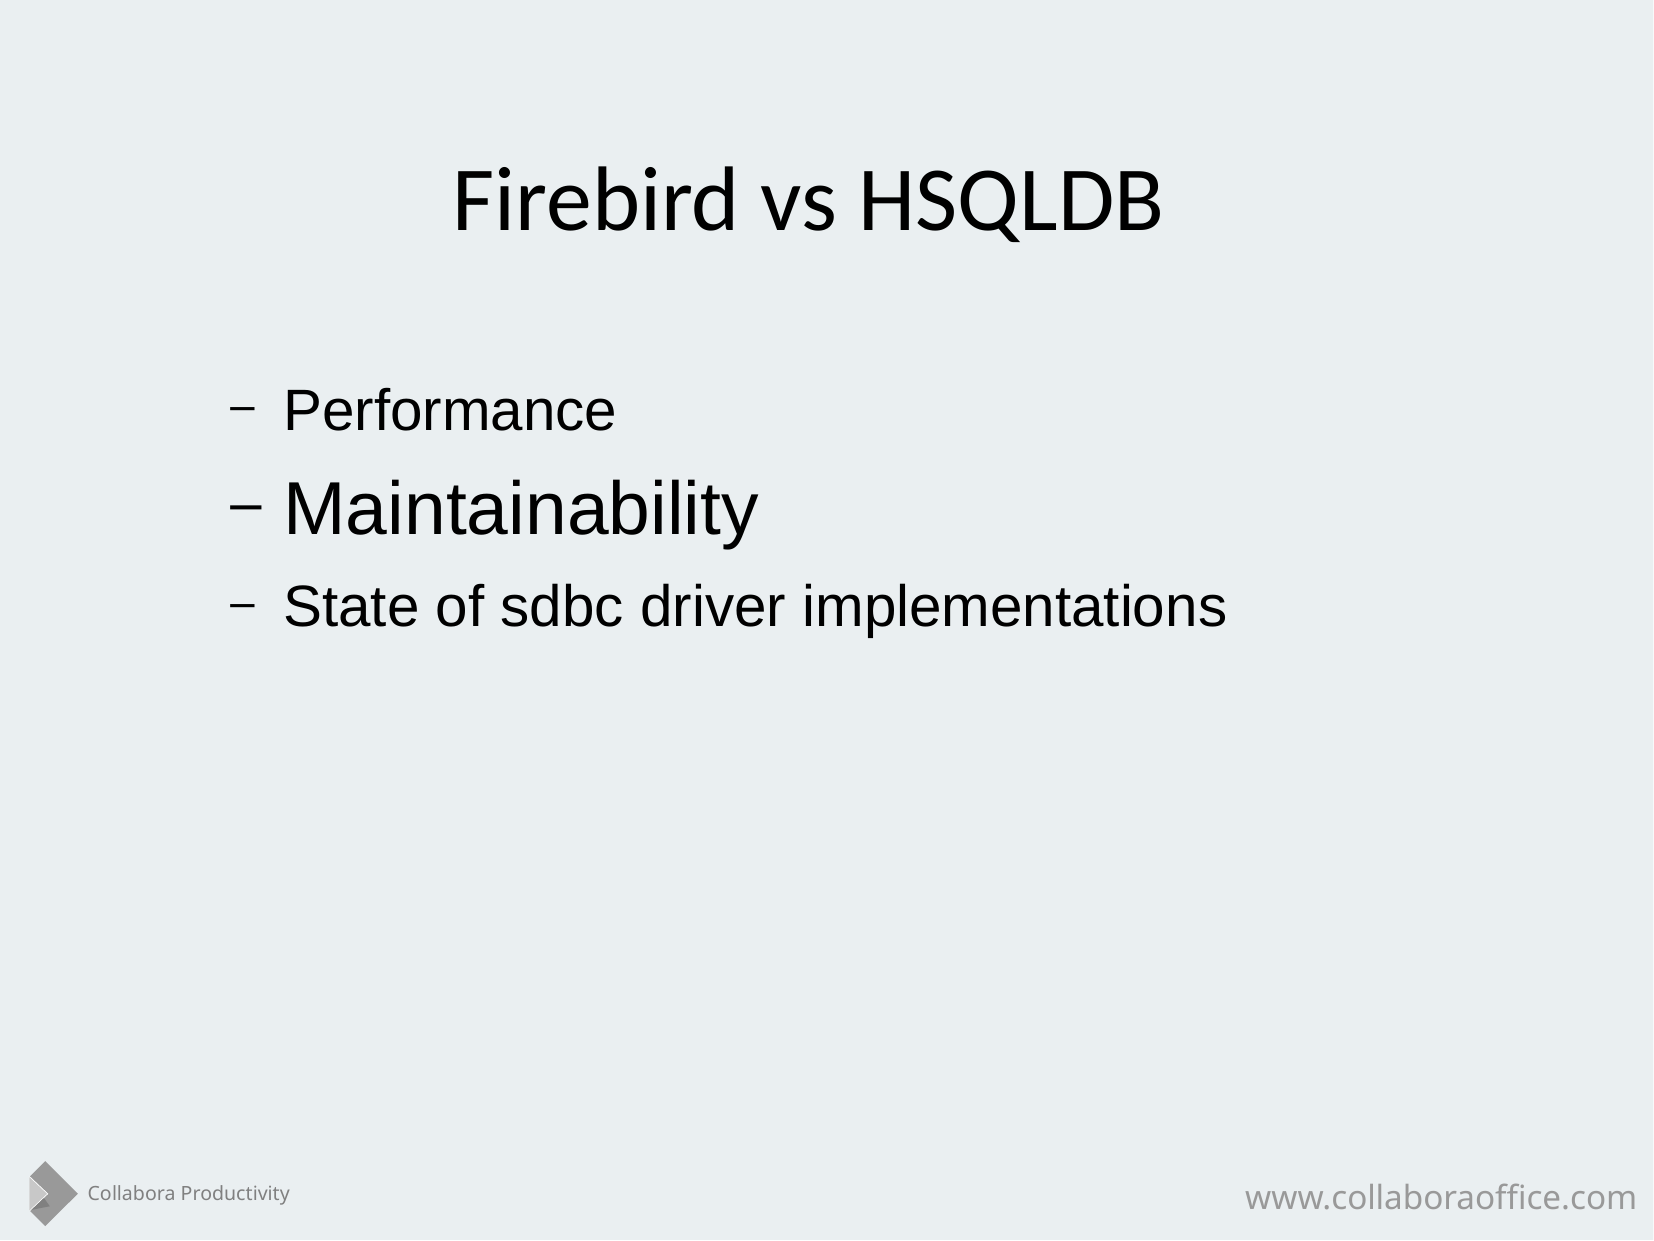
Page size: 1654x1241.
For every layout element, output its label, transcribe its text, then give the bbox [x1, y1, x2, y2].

title Firebird vs HSQLDB [94, 108, 1524, 284]
list Performance Maintainability State of sdbc driver implementations [141, 377, 1512, 756]
